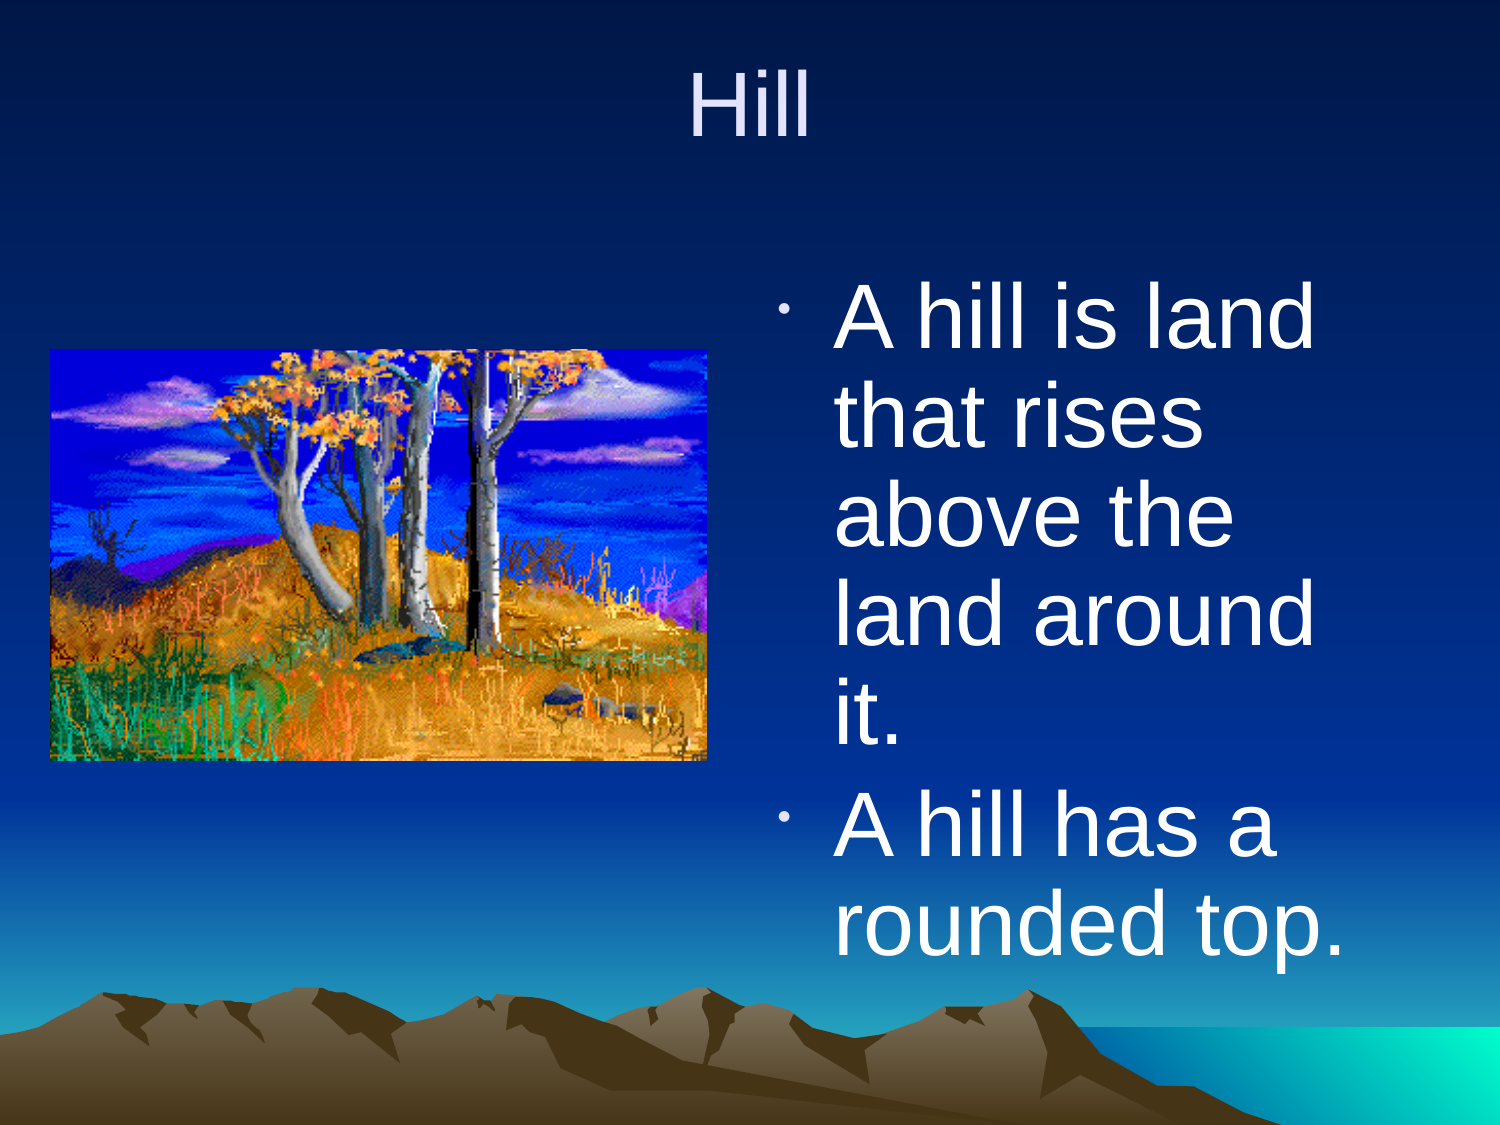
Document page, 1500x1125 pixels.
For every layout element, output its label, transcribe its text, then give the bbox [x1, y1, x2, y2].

title Hill [75, 37, 1425, 225]
picture [50, 349, 707, 761]
list A hill is land that rises above the land around it. A hill has a rounded top. [762, 262, 1425, 1000]
